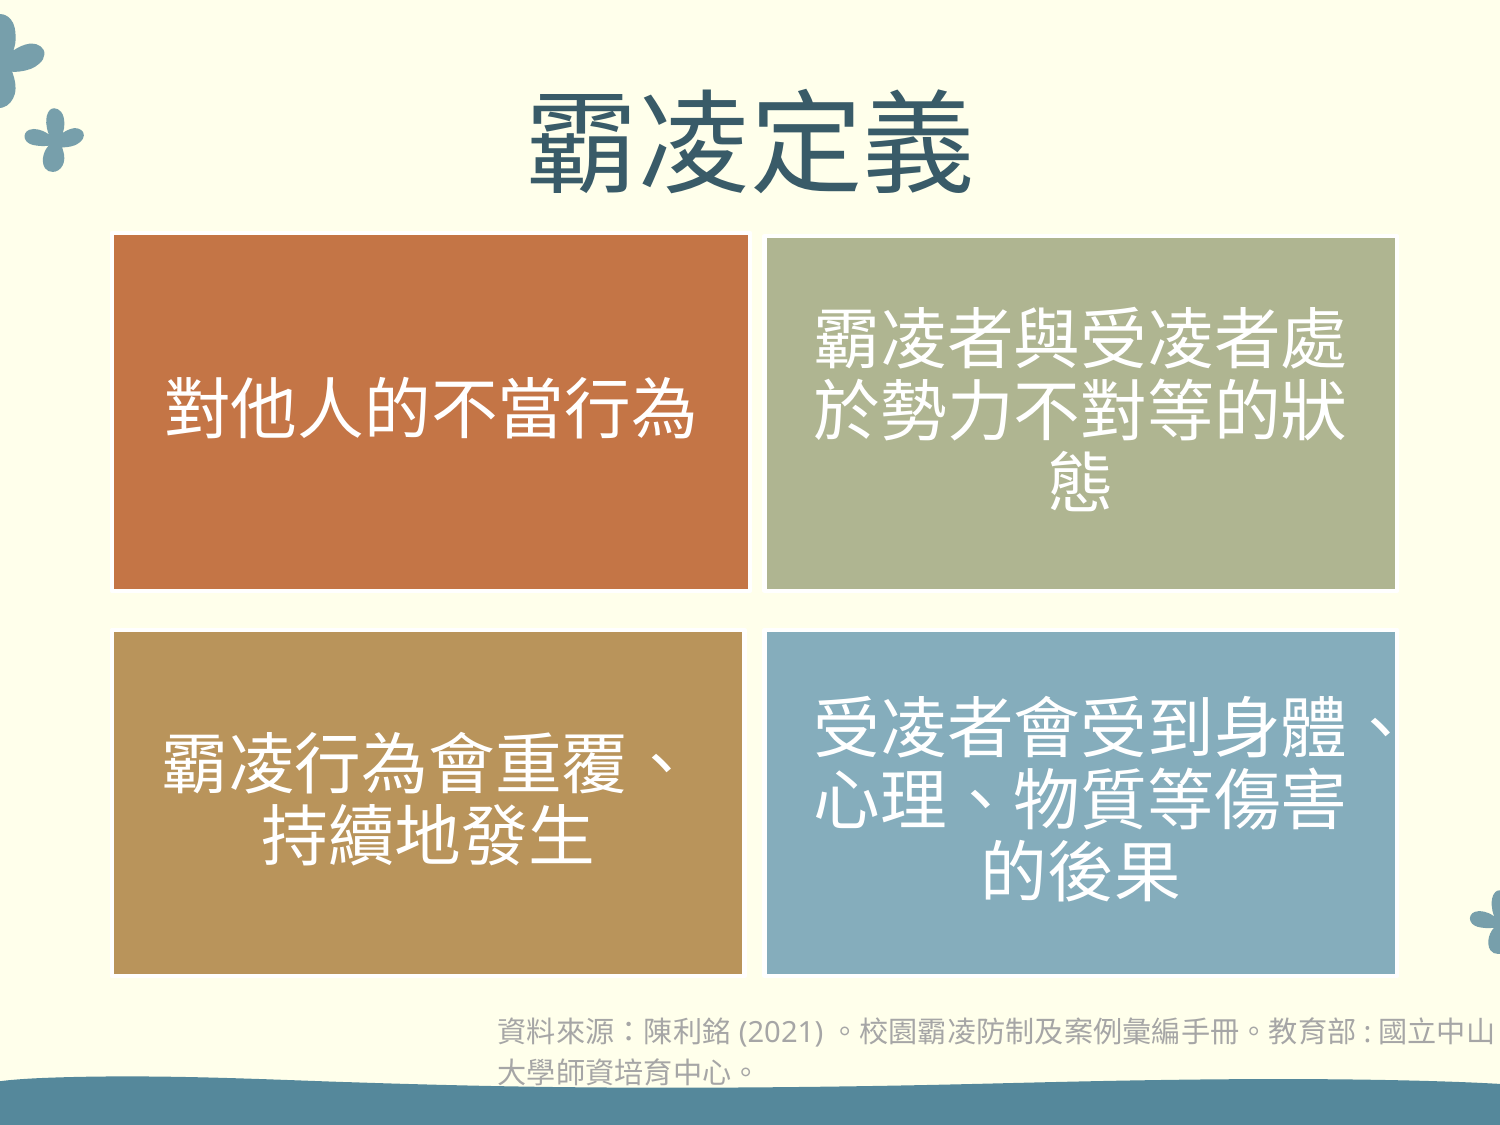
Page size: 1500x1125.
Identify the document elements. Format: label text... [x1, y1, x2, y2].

text_box 受凌者會受到身體、心理、物質等傷害的後果 [764, 629, 1397, 976]
text_box [0, 1076, 1500, 1125]
text_box [24, 108, 84, 172]
title 霸凌定義 [75, 45, 1425, 233]
text_box [0, 14, 45, 108]
list 資料來源：陳利銘(2021)。校園霸凌防制及案例彙編手冊。教育部:國立中山 大學師資培育中心。 案例彙編手冊 [426, 1006, 1500, 1087]
text_box 霸凌者與受凌者處於勢力不對等的狀態 [764, 236, 1397, 591]
text_box [1469, 890, 1500, 954]
text_box 對他人的不當行為 [112, 232, 751, 591]
text_box 霸凌行為會重覆、持續地發生 [112, 629, 745, 976]
